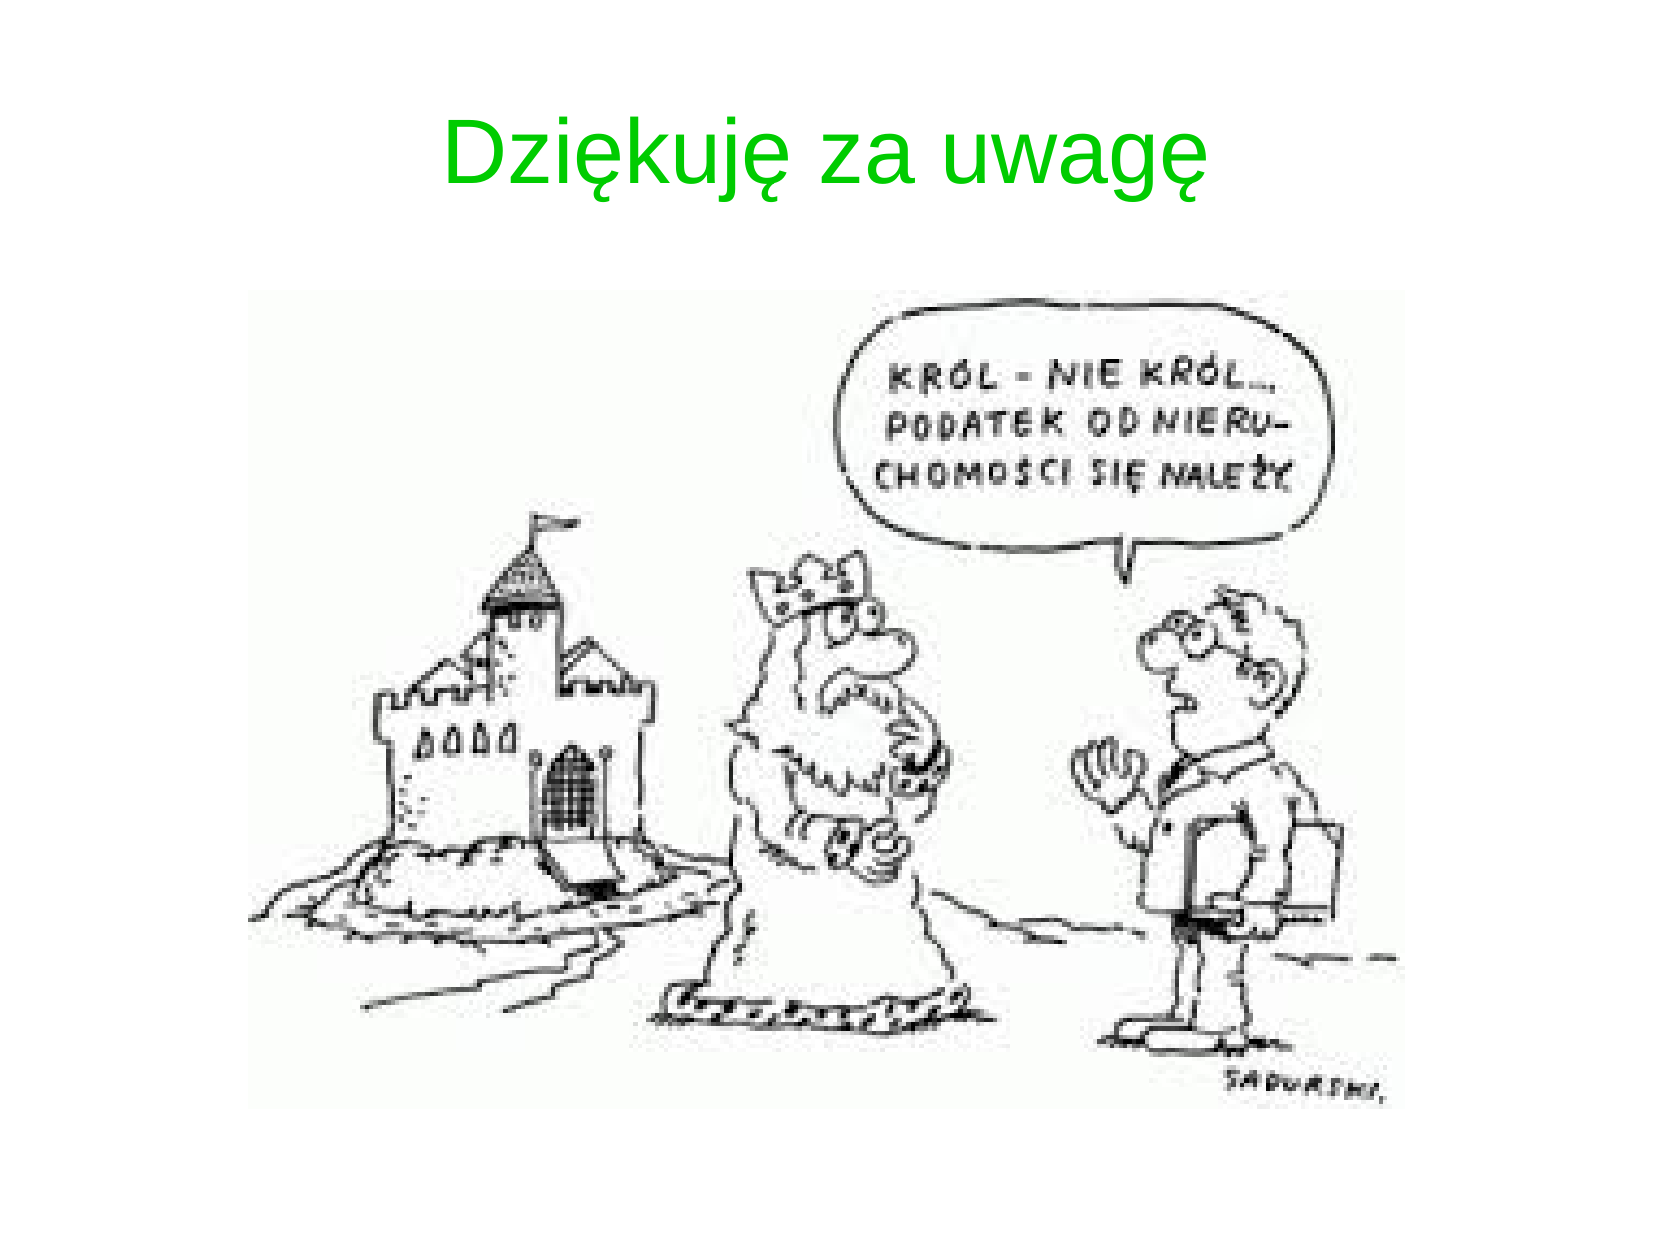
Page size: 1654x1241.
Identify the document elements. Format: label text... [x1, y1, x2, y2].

title Dziękuję za uwagę [82, 49, 1571, 257]
picture [248, 290, 1405, 1109]
